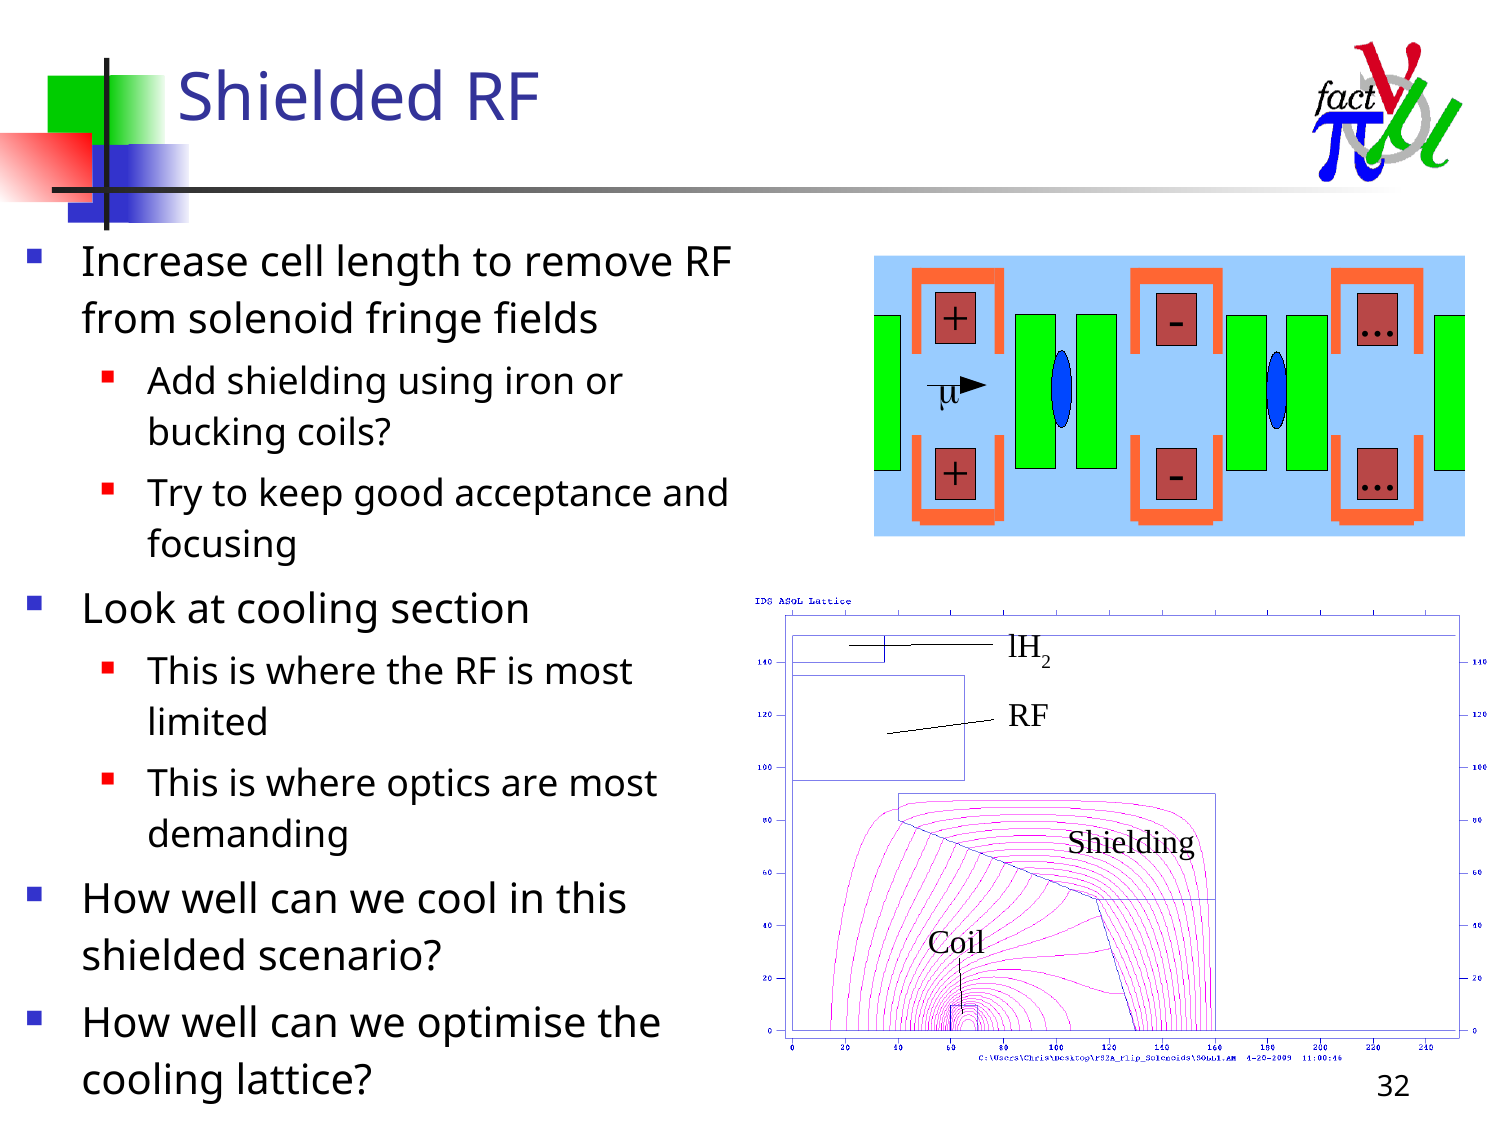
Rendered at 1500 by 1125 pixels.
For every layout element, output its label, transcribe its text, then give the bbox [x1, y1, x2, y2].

list Increase cell length to remove RF from solenoid fringe fields Add shielding using iron or bucking coils? Try to keep good acceptance and focusing Look at cooling section This is where the RF is most limited This is where optics are most demanding How well can we cool in this shielded scenario? How well can we optimise the cooling lattice? Try to keep RF cavities in < 0.5 T fields [10, 223, 768, 1103]
text_box RF [993, 695, 1078, 756]
text_box ... [1357, 293, 1398, 346]
picture [743, 590, 1500, 1063]
title Shielded RF [162, 0, 1441, 148]
text_box Shielding [1052, 816, 1241, 883]
text_box lH2 [993, 620, 1080, 695]
picture [1312, 41, 1463, 188]
text_box + [935, 448, 976, 500]
text_box - [1156, 448, 1197, 500]
text_box - [1156, 293, 1197, 346]
text_box Coil [913, 916, 1018, 983]
text_box m [923, 370, 983, 435]
text_box [838, 234, 1500, 557]
text_box ... [1357, 448, 1398, 500]
text_box + [935, 292, 976, 344]
